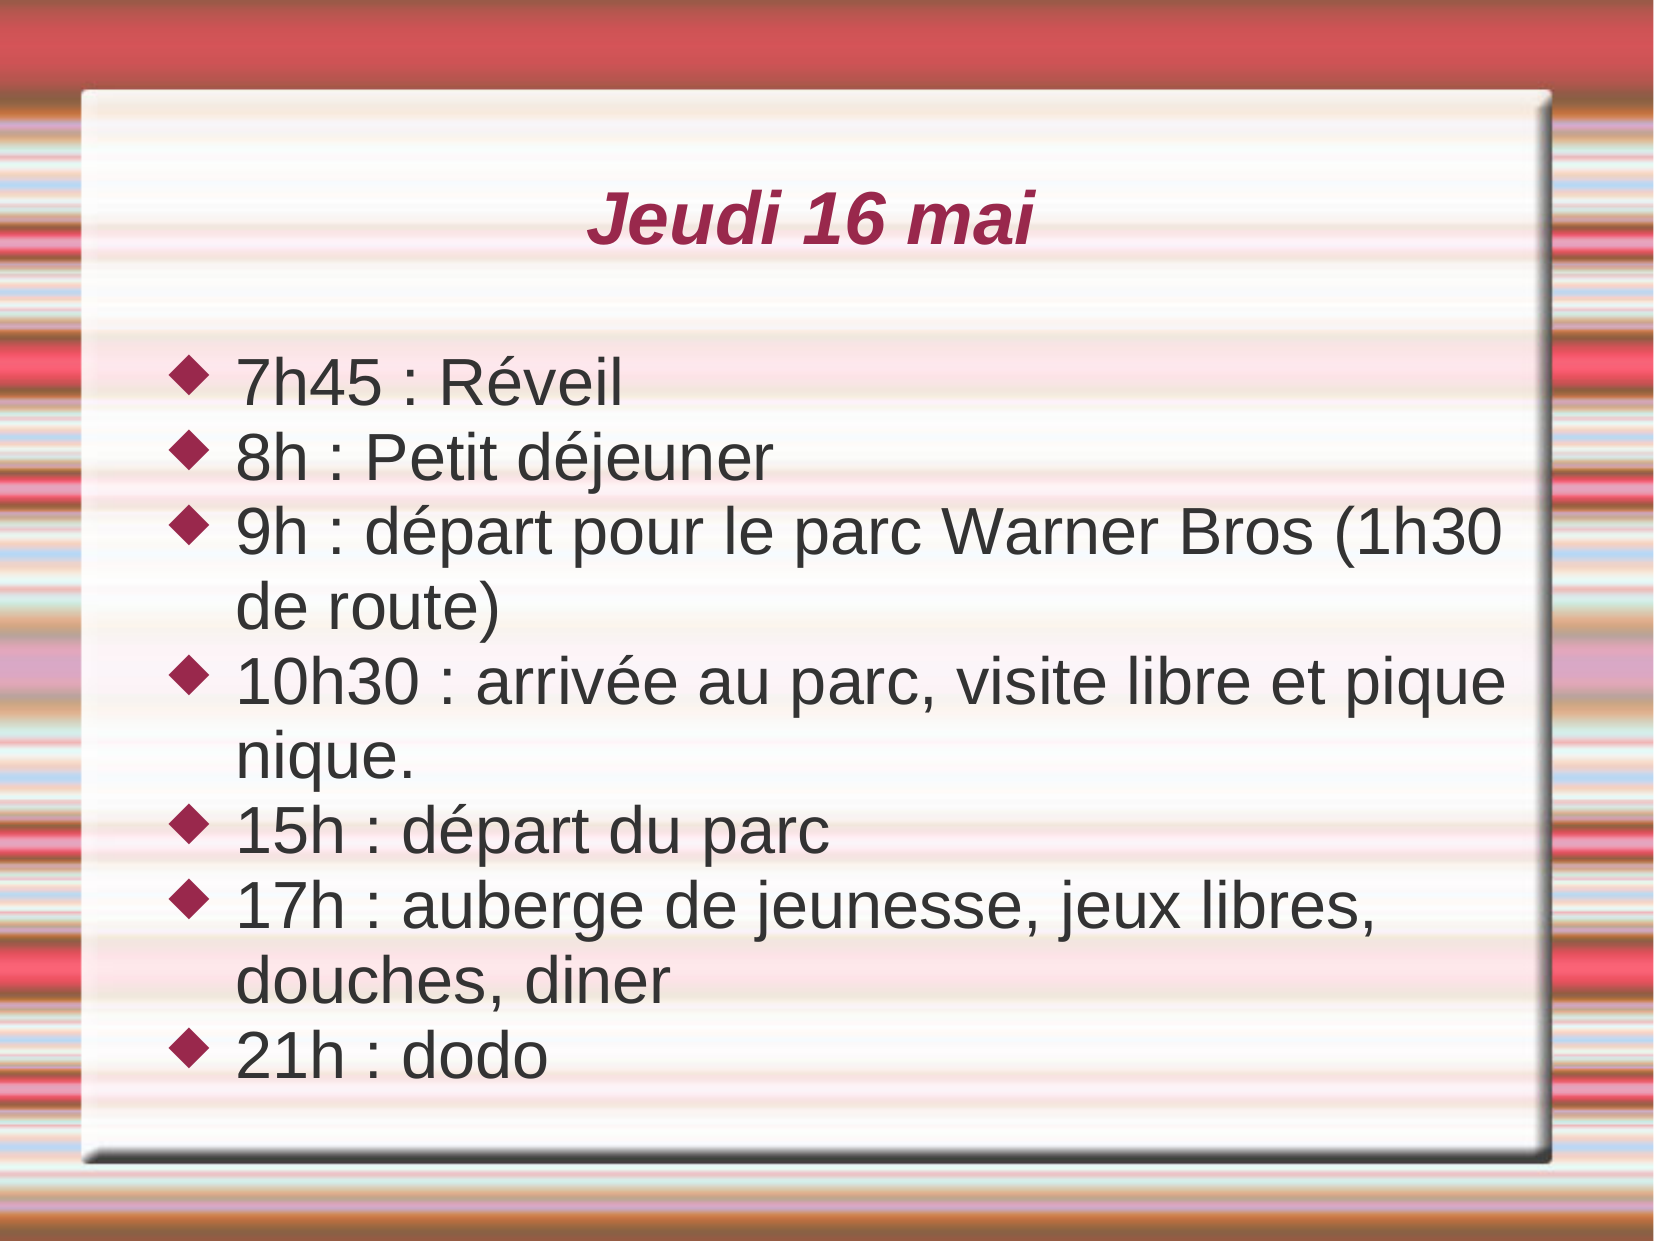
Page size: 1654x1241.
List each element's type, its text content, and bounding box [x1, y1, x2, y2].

title Jeudi 16 mai [88, 114, 1534, 322]
list 7h45 : Réveil 8h : Petit déjeuner 9h : départ pour le parc Warner Bros (1h30 de route) 10h30 : arrivée au parc, visite libre et pique nique. 15h : départ du parc 17h : auberge de jeunesse, jeux libres, douches, diner 21h : dodo [152, 344, 1534, 1127]
picture [0, 0, 1654, 1241]
